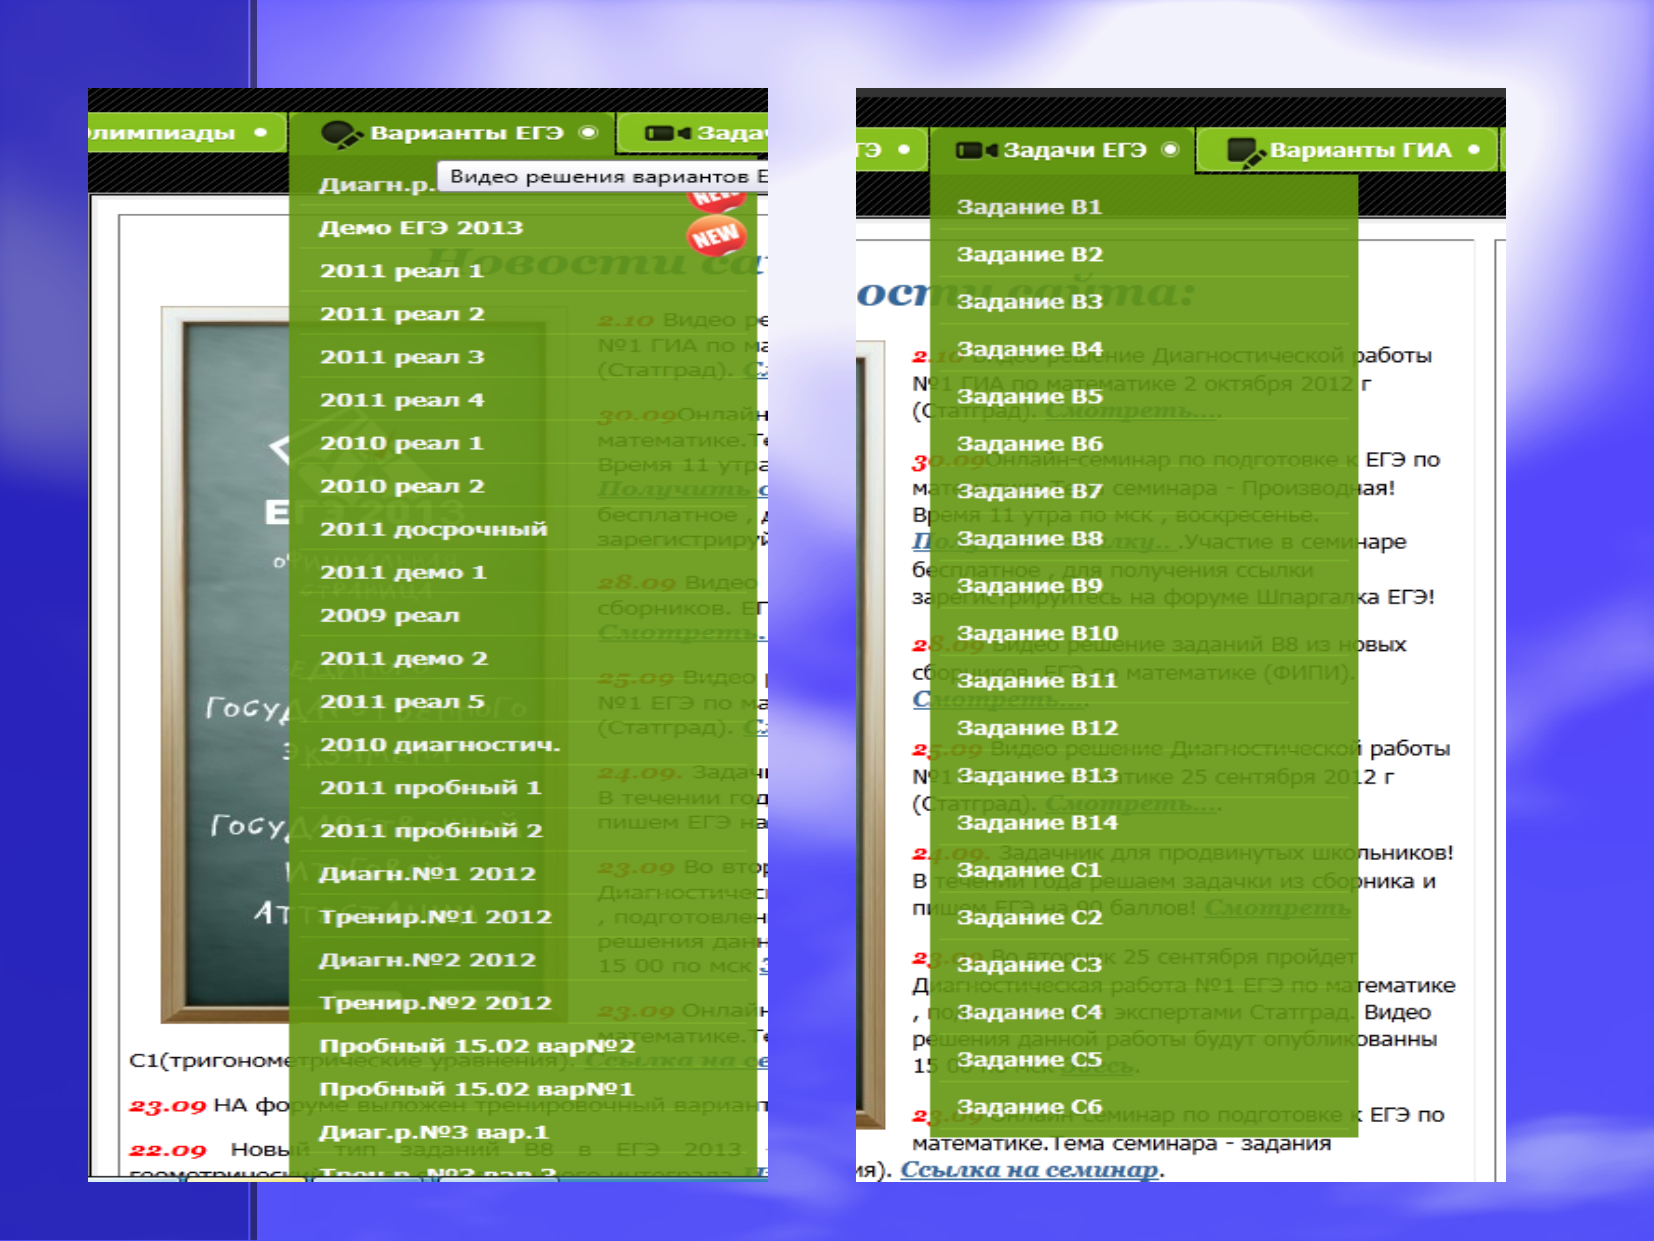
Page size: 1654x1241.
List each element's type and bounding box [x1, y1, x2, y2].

picture [856, 88, 1506, 1182]
picture [88, 88, 768, 1182]
